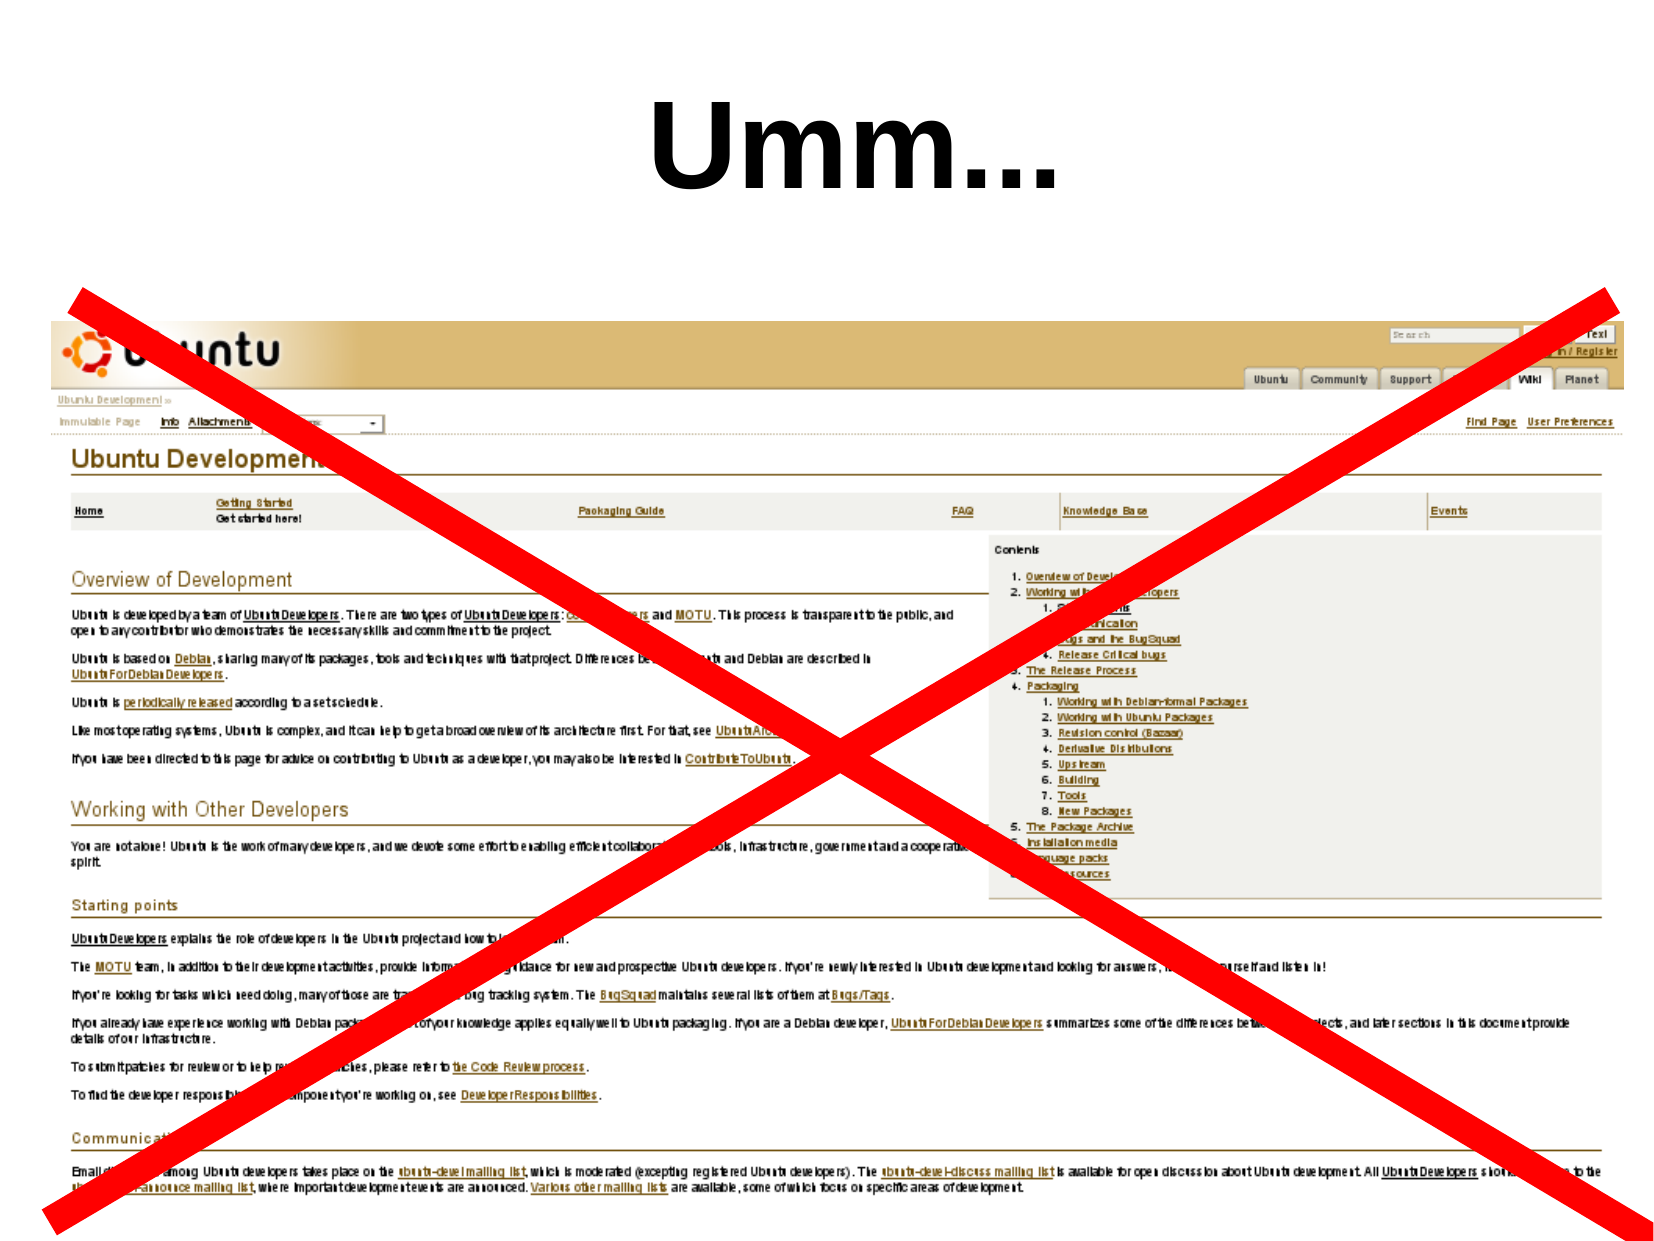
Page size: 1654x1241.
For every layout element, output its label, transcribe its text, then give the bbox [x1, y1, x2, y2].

text_box Umm... [627, 63, 1084, 227]
picture [142, 321, 1545, 737]
picture [51, 321, 809, 1200]
picture [119, 774, 1555, 1200]
picture [871, 321, 1624, 1200]
